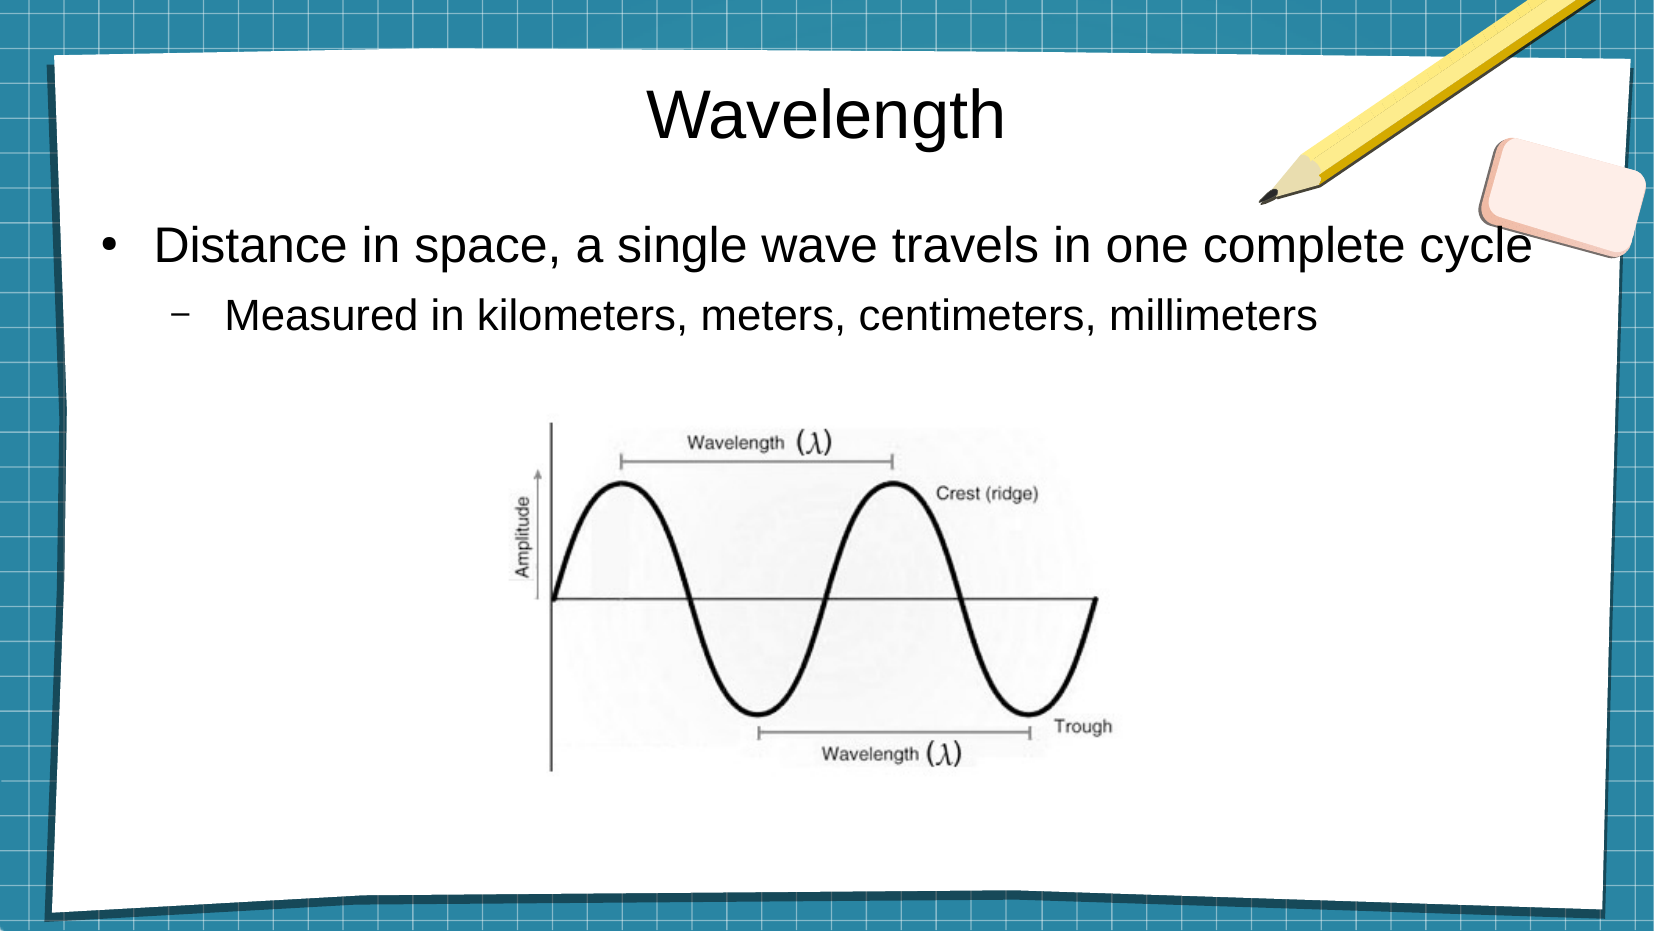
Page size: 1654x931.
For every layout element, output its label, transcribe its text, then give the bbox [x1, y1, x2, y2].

title Wavelength [82, 37, 1571, 193]
picture [459, 351, 1163, 826]
list Distance in space, a single wave travels in one complete cycle Measured in kilometers, meters, centimeters, millimeters [82, 217, 1571, 376]
